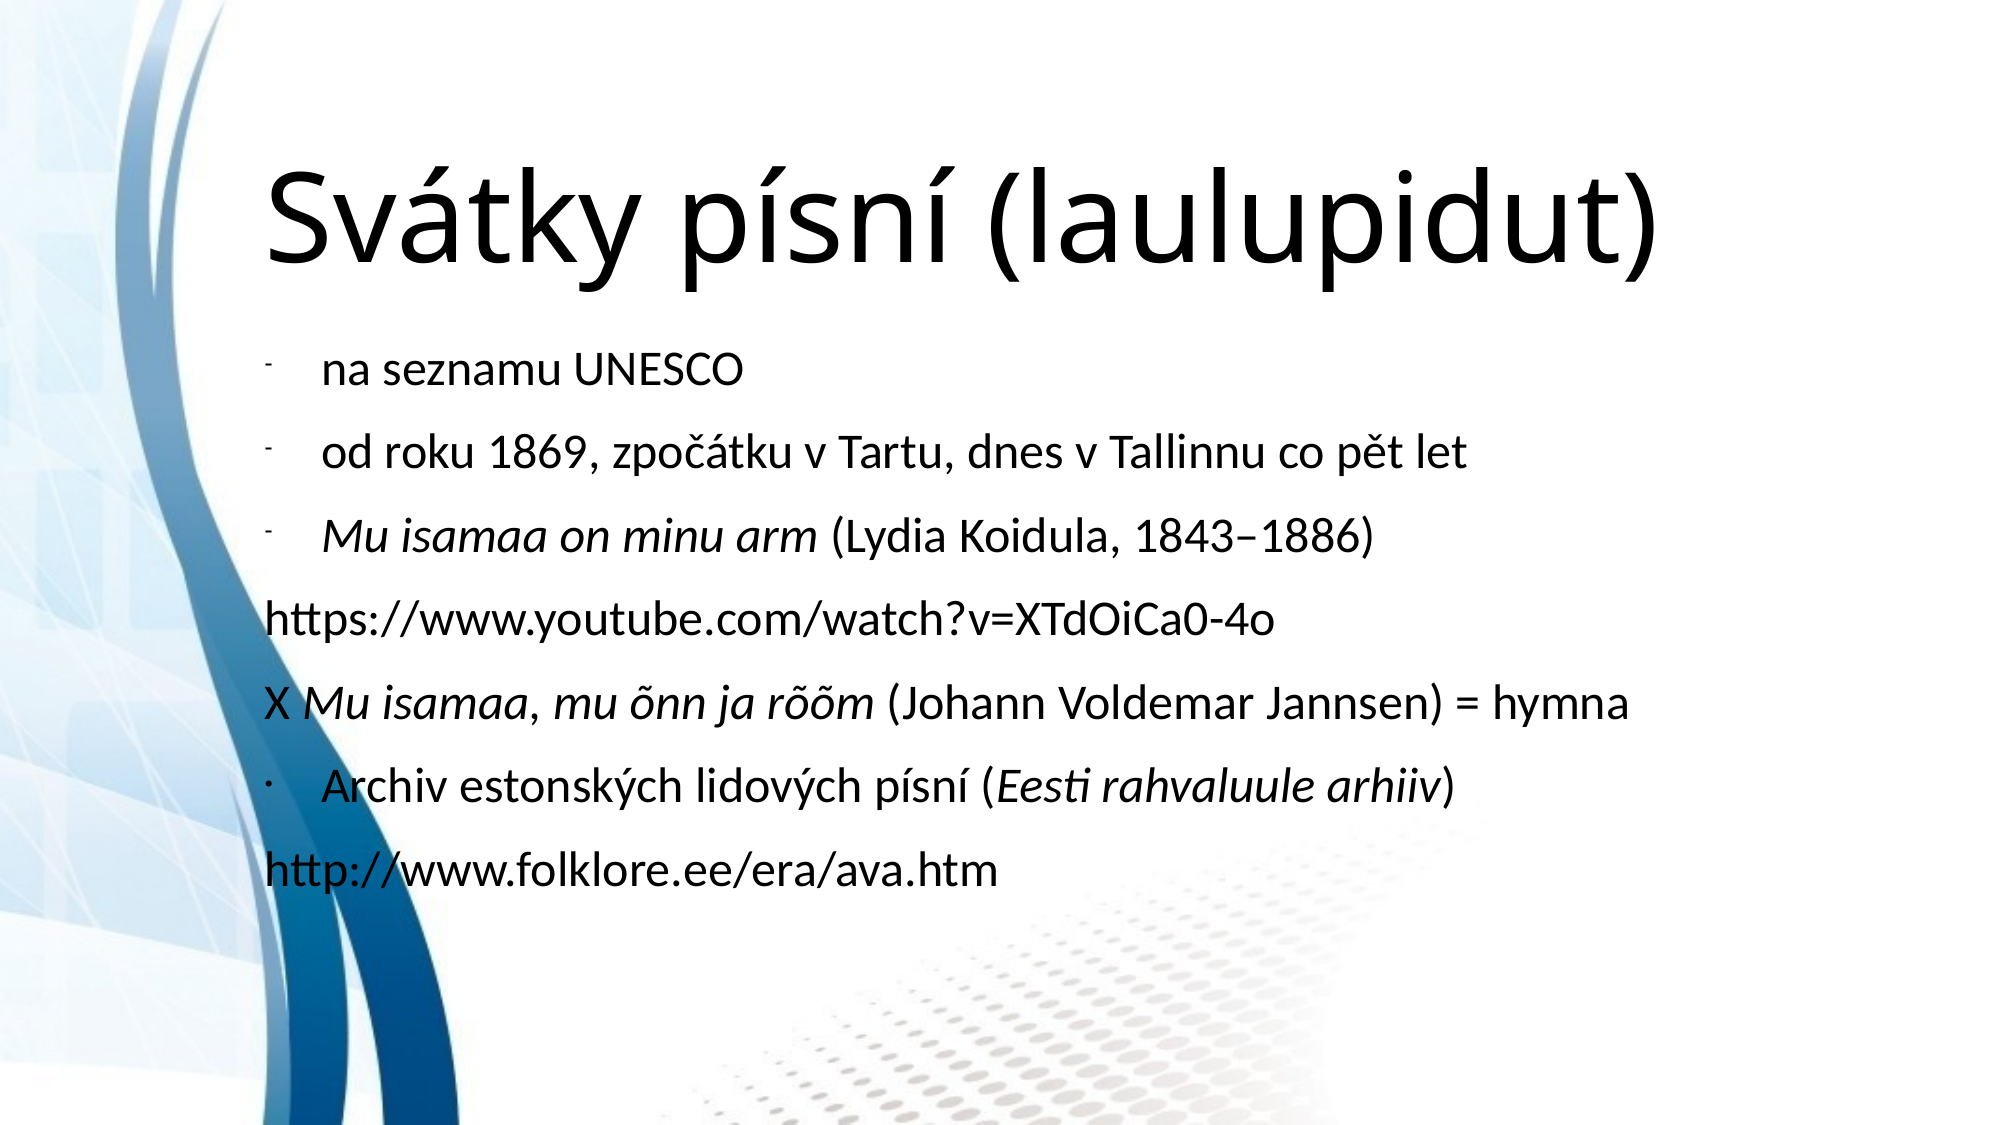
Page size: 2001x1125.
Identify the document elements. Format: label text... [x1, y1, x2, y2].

picture [0, 0, 1495, 1125]
picture [477, 863, 488, 880]
picture [799, 875, 810, 883]
picture [536, 865, 550, 883]
picture [330, 869, 341, 883]
picture [886, 875, 897, 883]
picture [492, 863, 503, 881]
picture [608, 865, 622, 883]
picture [405, 863, 416, 880]
picture [456, 863, 467, 881]
picture [420, 863, 431, 881]
picture [863, 863, 875, 881]
title Svátky písní (laulupidut) [249, 121, 1750, 297]
picture [689, 865, 702, 871]
subtitle na seznamu UNESCO od roku 1869, zpočátku v Tartu, dnes v Tallinnu co pět let Mu isamaa on minu arm (Lydia Koidula, 1843–1886) https://www.youtube.com/watch?v=XTdOiCa0-4o X Mu isamaa, mu õnn ja rõõm (Johann Voldemar Jannsen) = hymna Archiv estonských lidových písní (Eesti rahvaluule arhiiv) http://www.folklore.ee/era/ava.htm [249, 334, 1750, 863]
picture [651, 865, 664, 871]
picture [757, 865, 770, 871]
picture [441, 863, 452, 880]
picture [714, 865, 727, 871]
picture [841, 875, 852, 883]
picture [575, 863, 584, 872]
